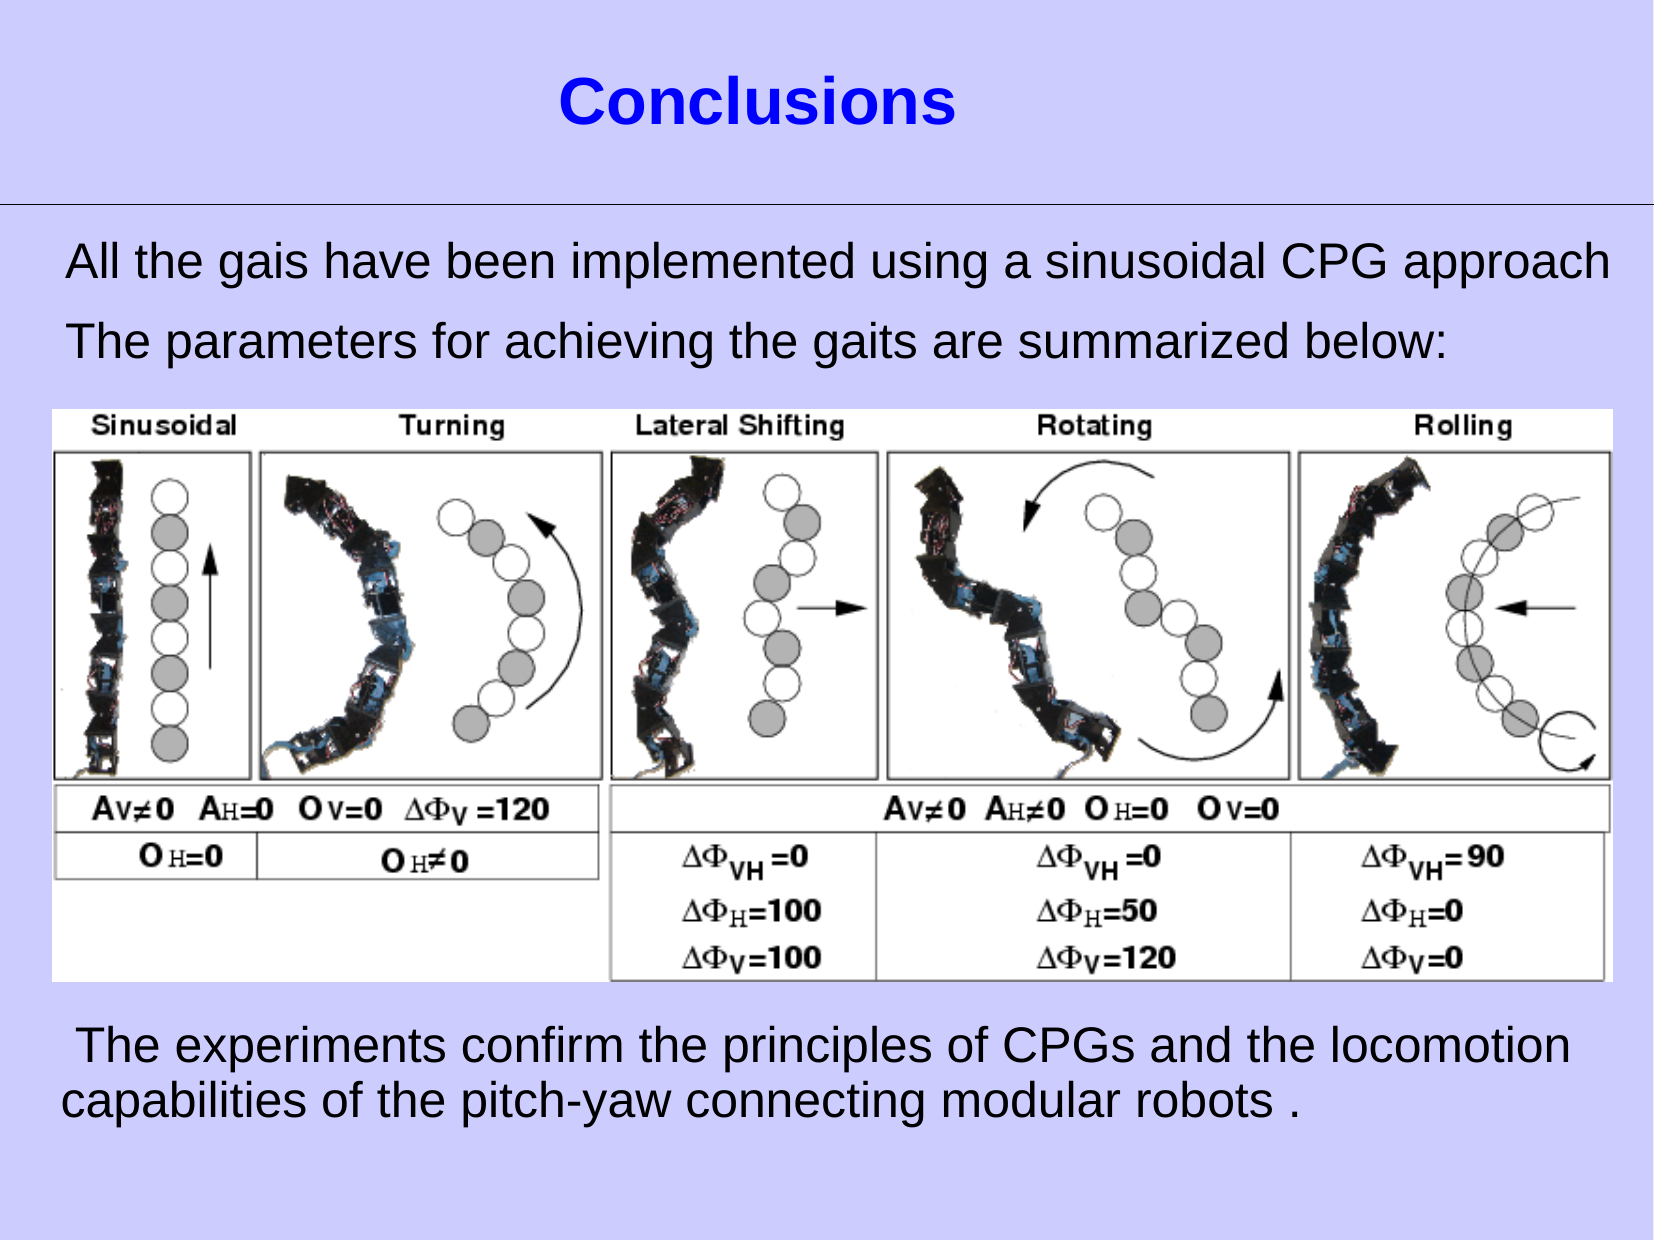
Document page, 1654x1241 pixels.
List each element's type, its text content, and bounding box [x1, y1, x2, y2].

picture [52, 409, 1613, 982]
text_box The experiments confirm the principles of CPGs and the locomotion capabilities of the pitch-yaw connecting modular robots . [60, 1016, 1628, 1129]
title Conclusions [120, 0, 1396, 191]
text_box All the gais have been implemented using a sinusoidal CPG approach The parameters for achieving the gaits are summarized below: [51, 233, 1618, 369]
